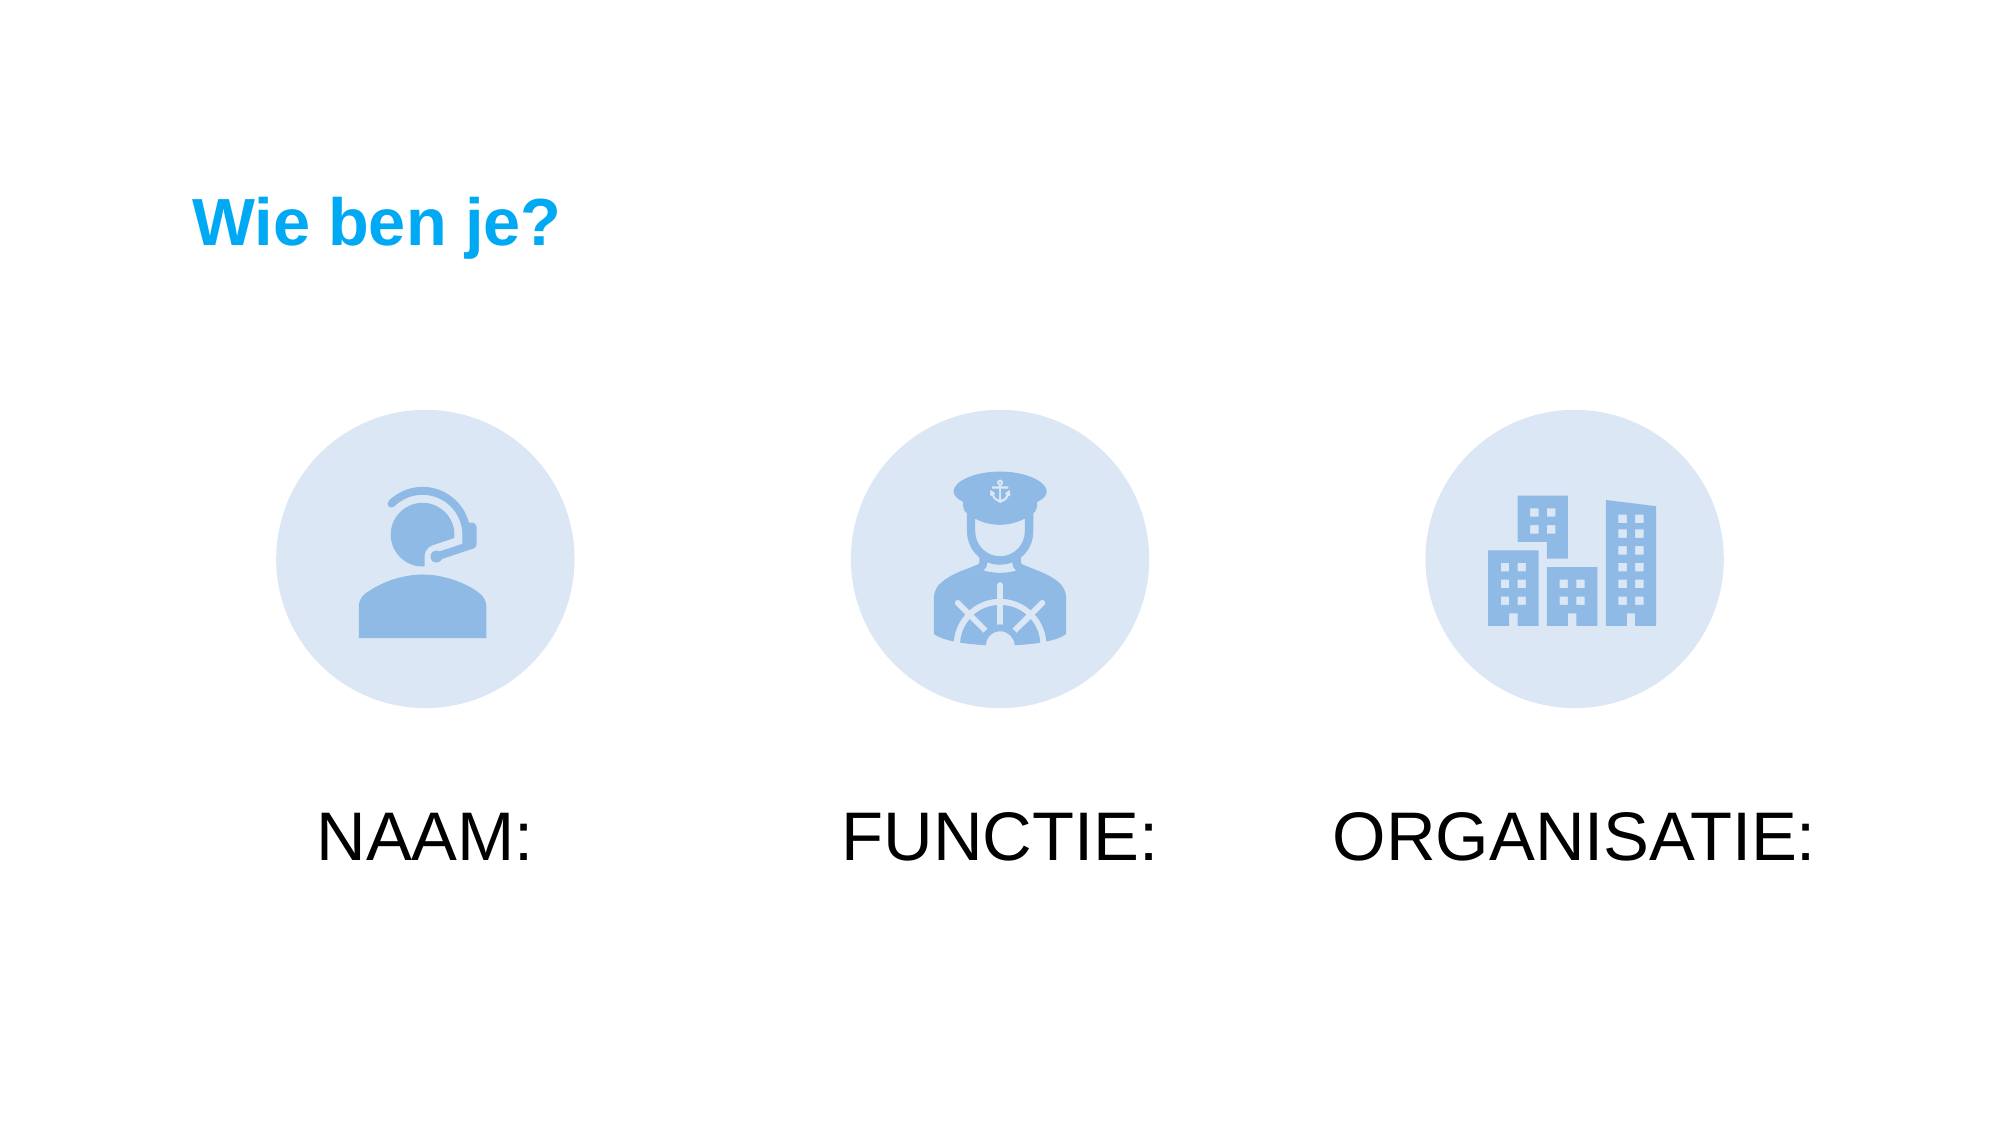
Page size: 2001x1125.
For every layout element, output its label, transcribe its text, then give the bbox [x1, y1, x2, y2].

text_box [276, 409, 575, 709]
picture [325, 465, 520, 660]
text_box [850, 409, 1150, 709]
title Wie ben je? [177, 177, 1824, 296]
text_box Functie: [755, 801, 1245, 920]
text_box Organisatie: [1330, 801, 1820, 920]
text_box [1425, 409, 1724, 709]
text_box Naam: [180, 801, 670, 920]
picture [1470, 458, 1675, 663]
picture [899, 462, 1101, 663]
